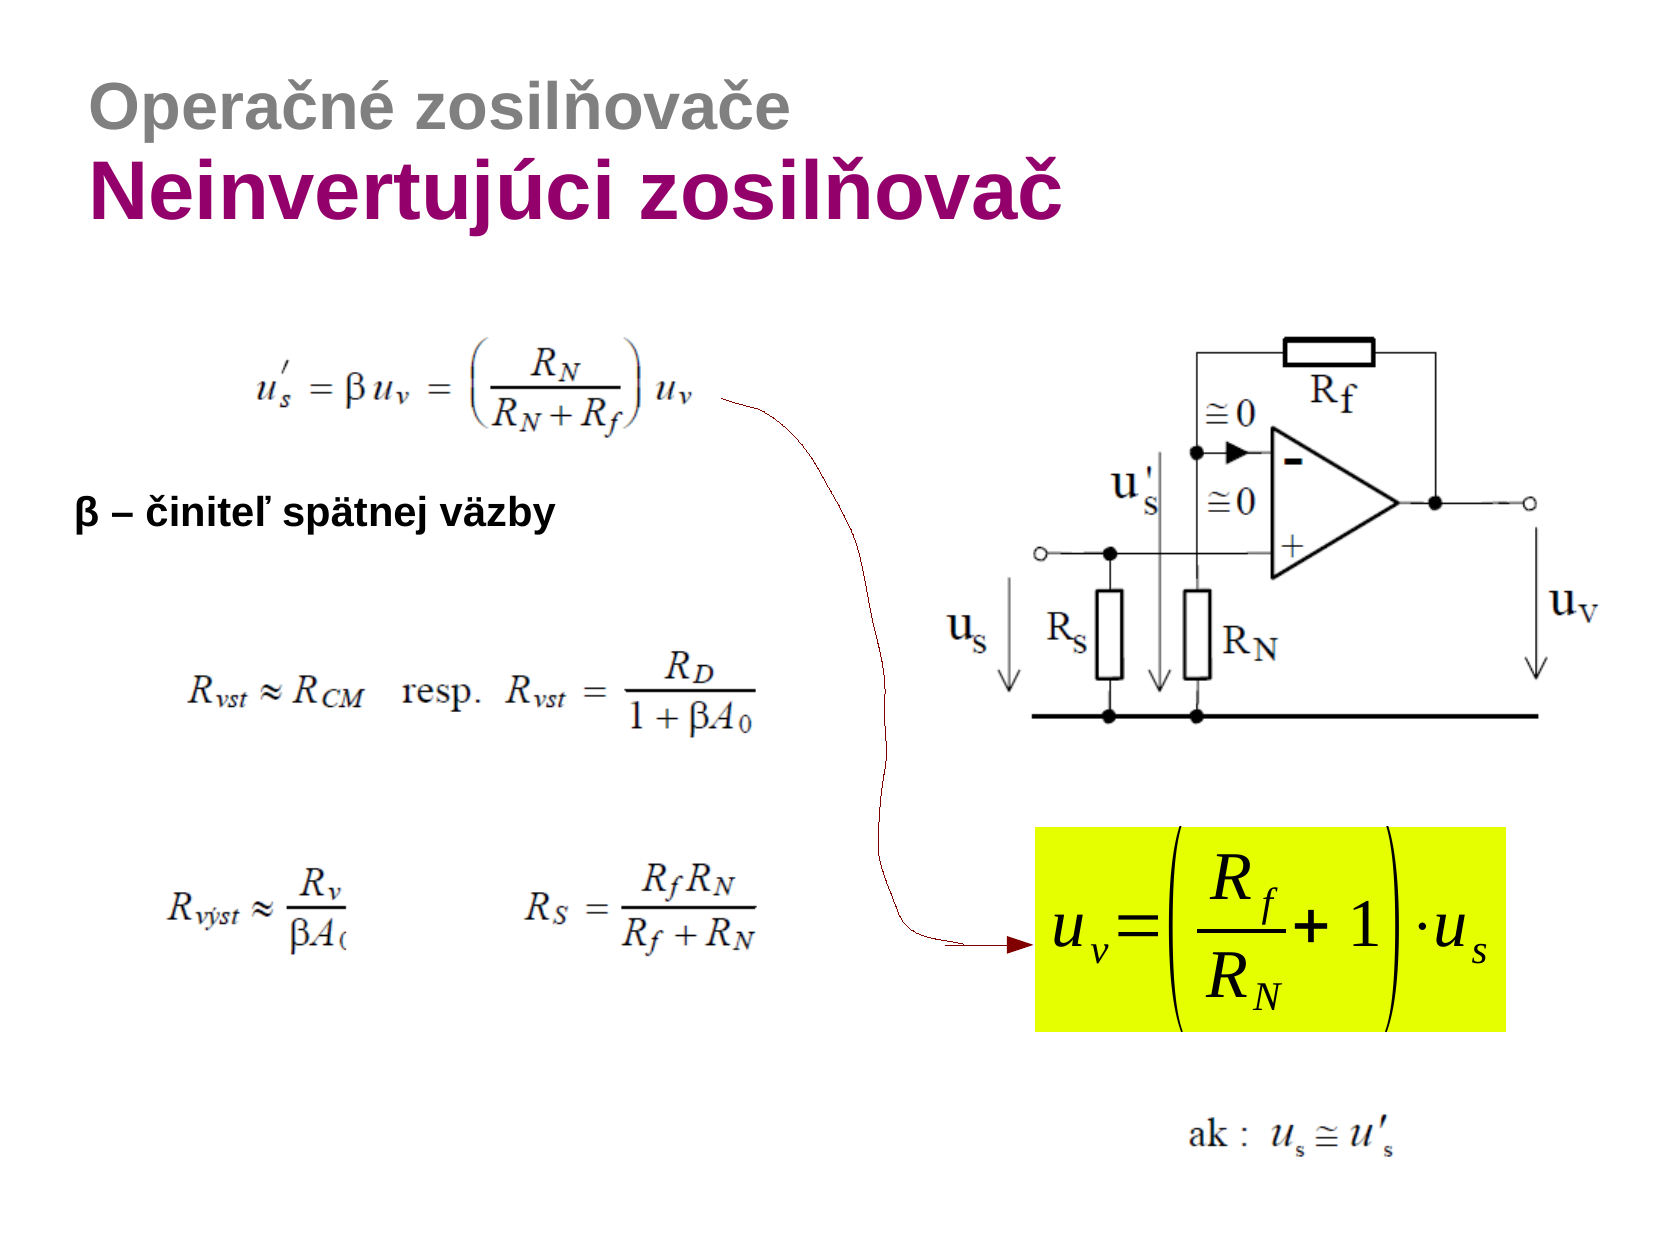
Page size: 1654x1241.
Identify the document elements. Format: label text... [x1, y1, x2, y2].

chart [1034, 826, 1506, 1032]
picture [147, 826, 798, 988]
picture [915, 261, 1639, 798]
picture [177, 600, 785, 768]
picture [1181, 1092, 1412, 1181]
picture [236, 324, 716, 459]
text_box β – činiteľ spätnej väzby [59, 295, 915, 688]
title Operačné zosilňovače Neinvertujúci zosilňovač [88, 49, 1571, 257]
